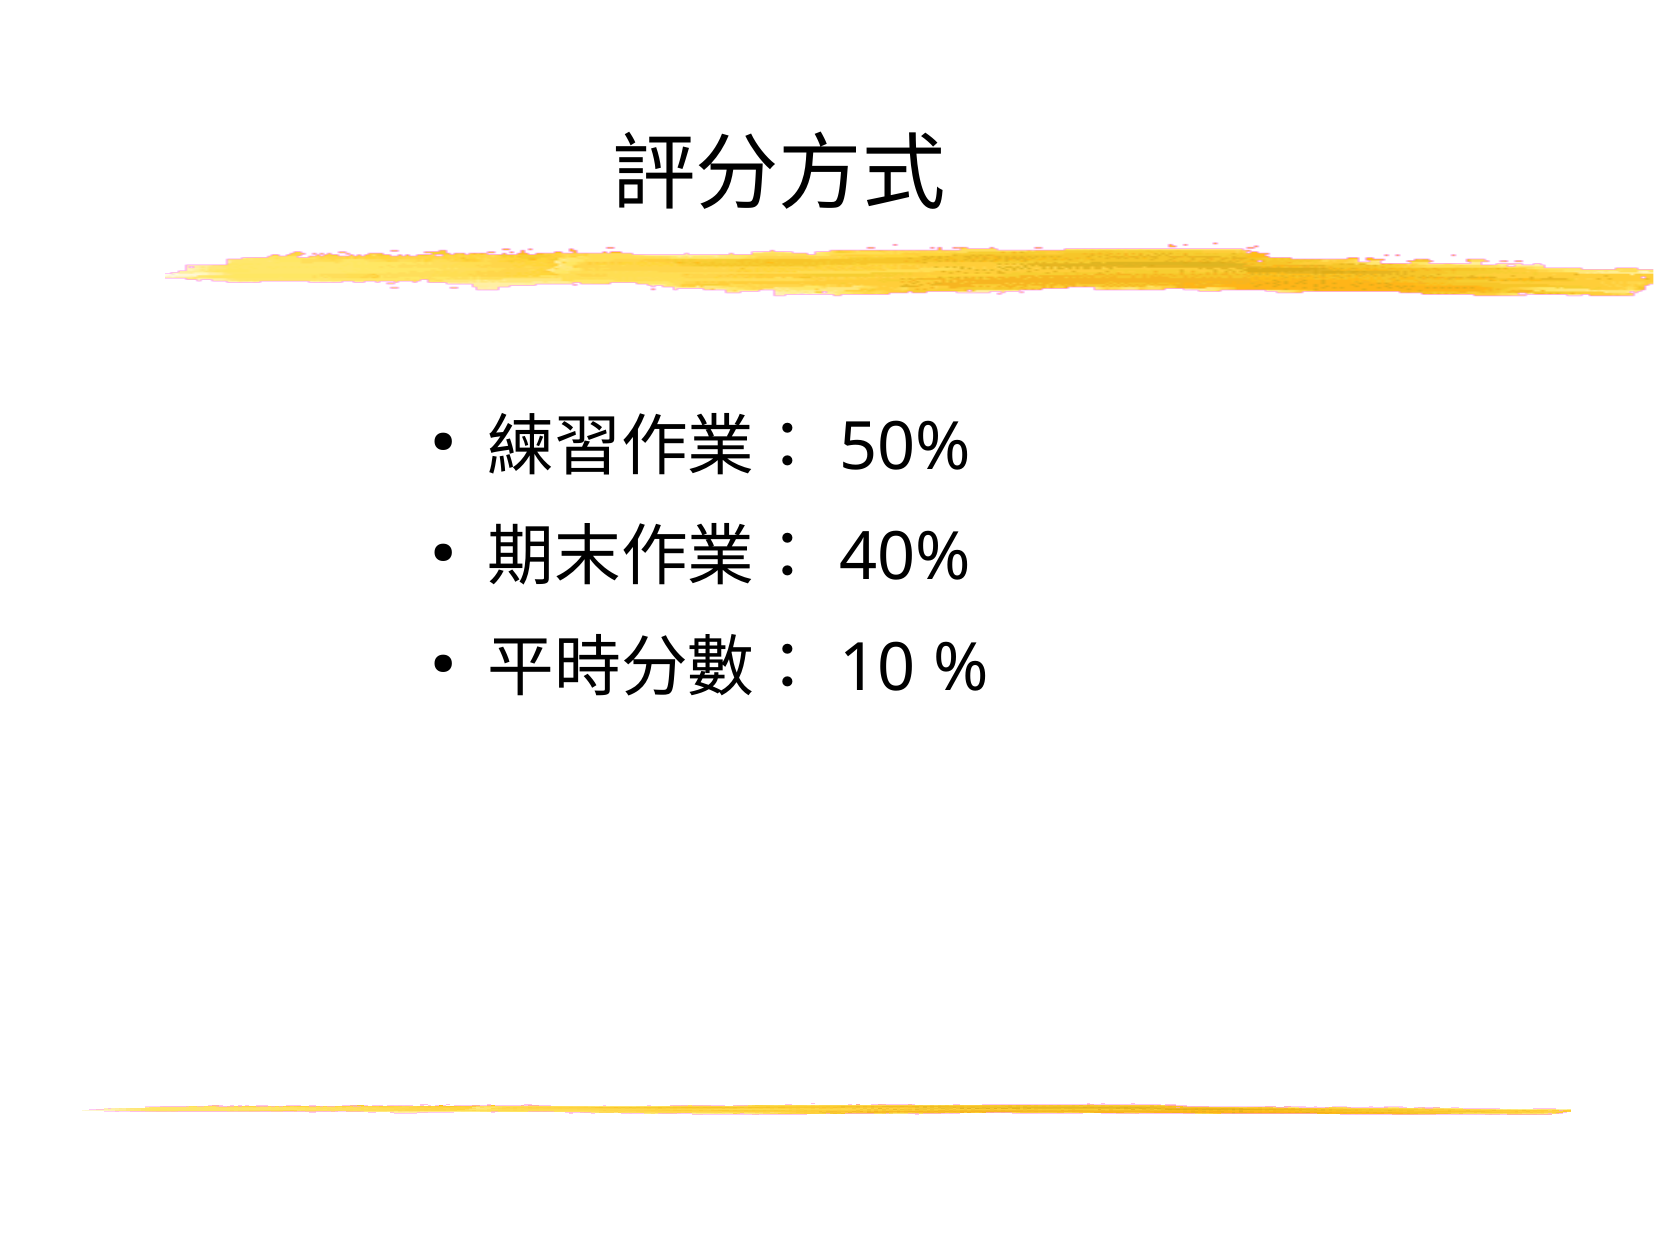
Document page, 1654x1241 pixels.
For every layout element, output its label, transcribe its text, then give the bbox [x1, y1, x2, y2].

picture [165, 237, 1654, 308]
title 評分方式 [76, 12, 1482, 235]
picture [82, 1102, 1571, 1117]
list 練習作業：50% 期末作業：40% 平時分數：10 % [416, 384, 1362, 1032]
